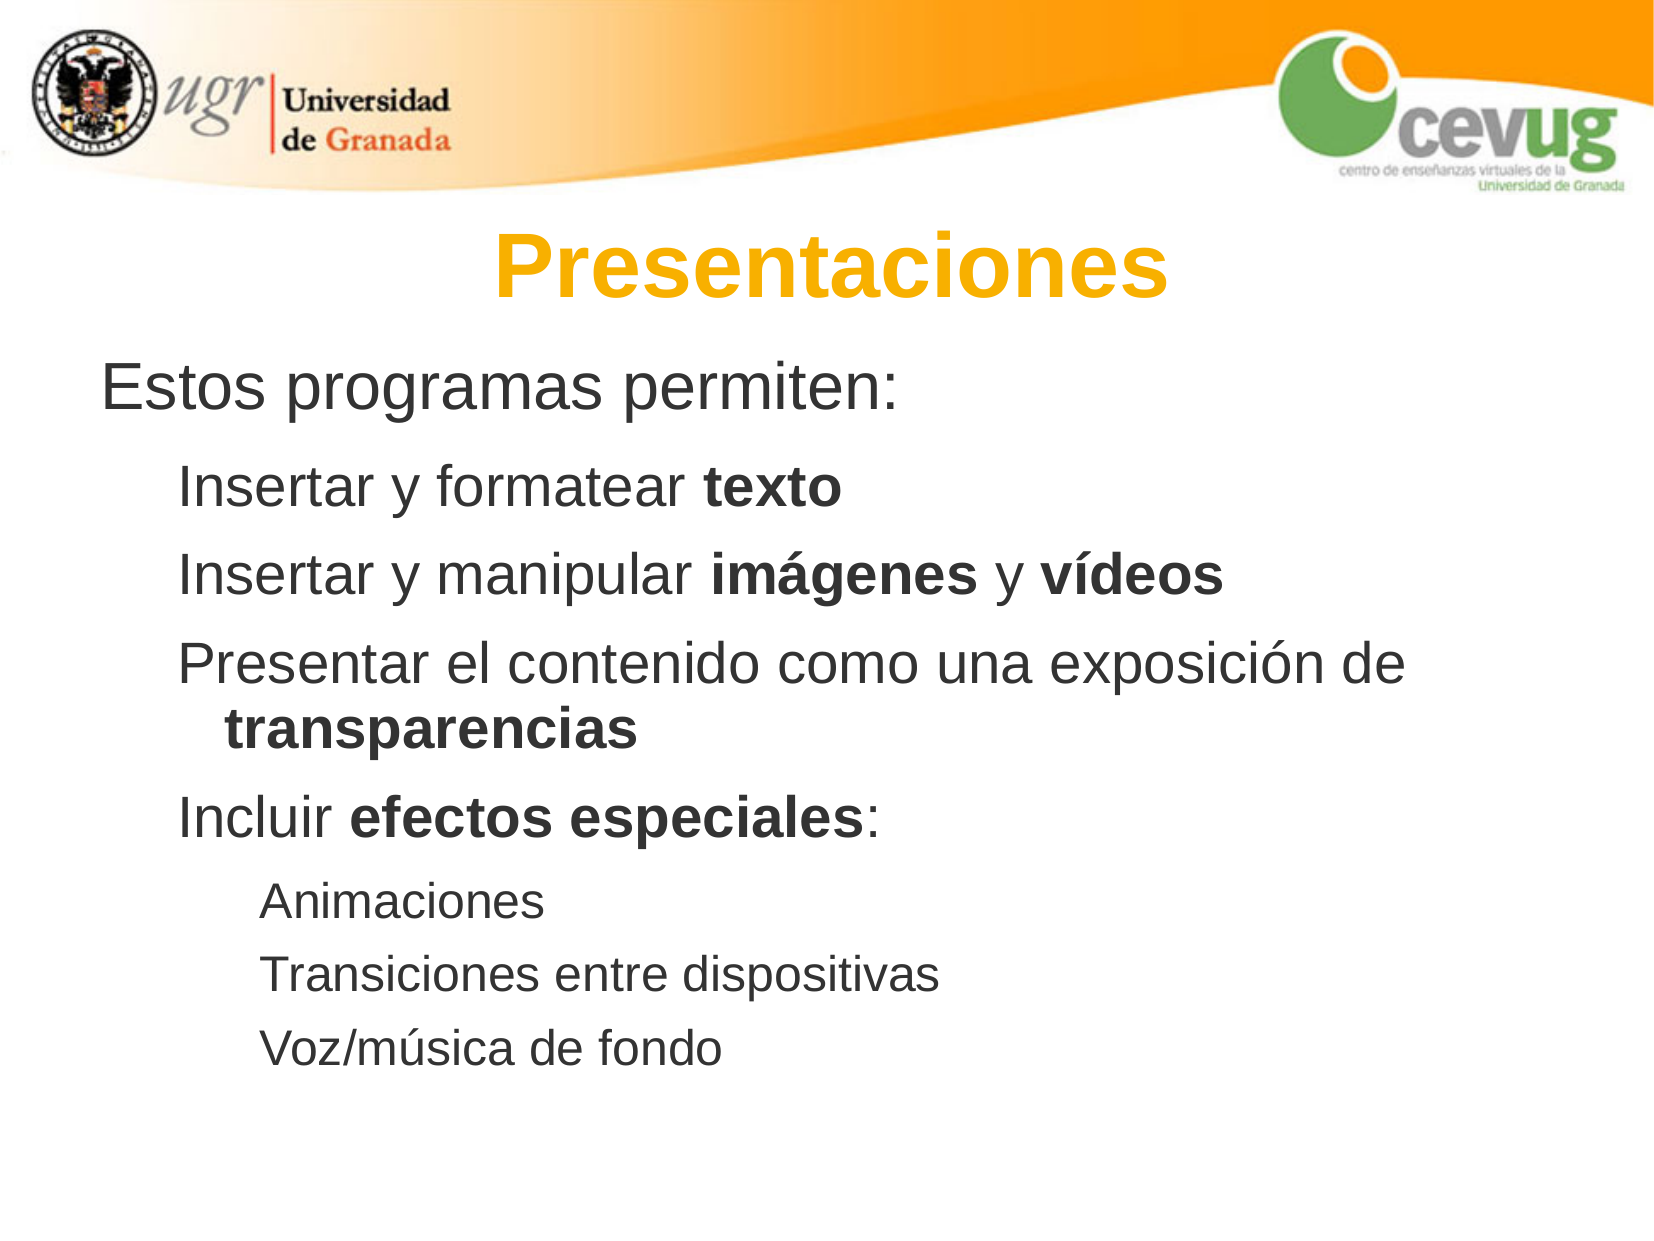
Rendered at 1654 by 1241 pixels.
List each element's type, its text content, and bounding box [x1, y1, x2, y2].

title Presentaciones [88, 177, 1577, 355]
list Estos programas permiten: Insertar y formatear texto Insertar y manipular imágenes y vídeos Presentar el contenido como una exposición de transparencias Incluir efectos especiales: Animaciones Transiciones entre dispositivas Voz/música de fondo [82, 349, 1571, 1153]
